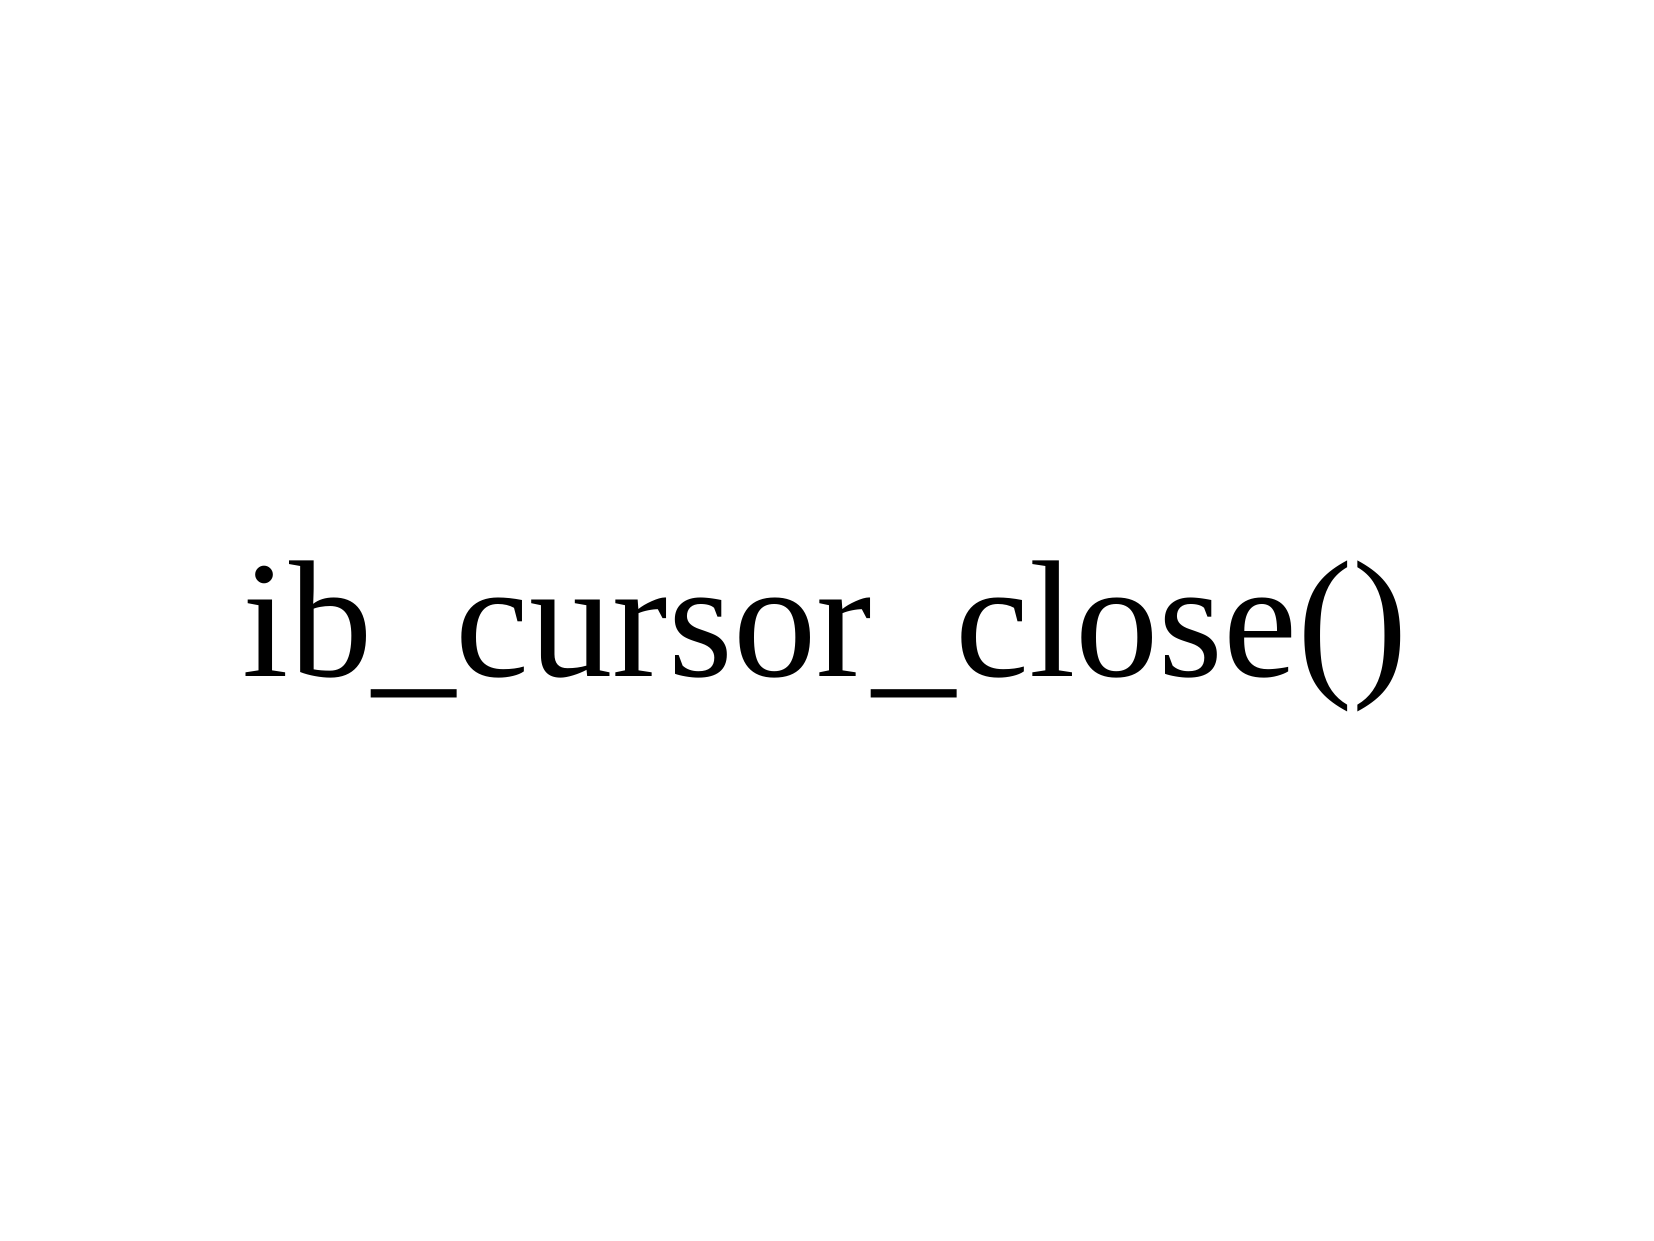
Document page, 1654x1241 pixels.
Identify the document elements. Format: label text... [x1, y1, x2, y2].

title ib_cursor_close() [0, 516, 1654, 724]
